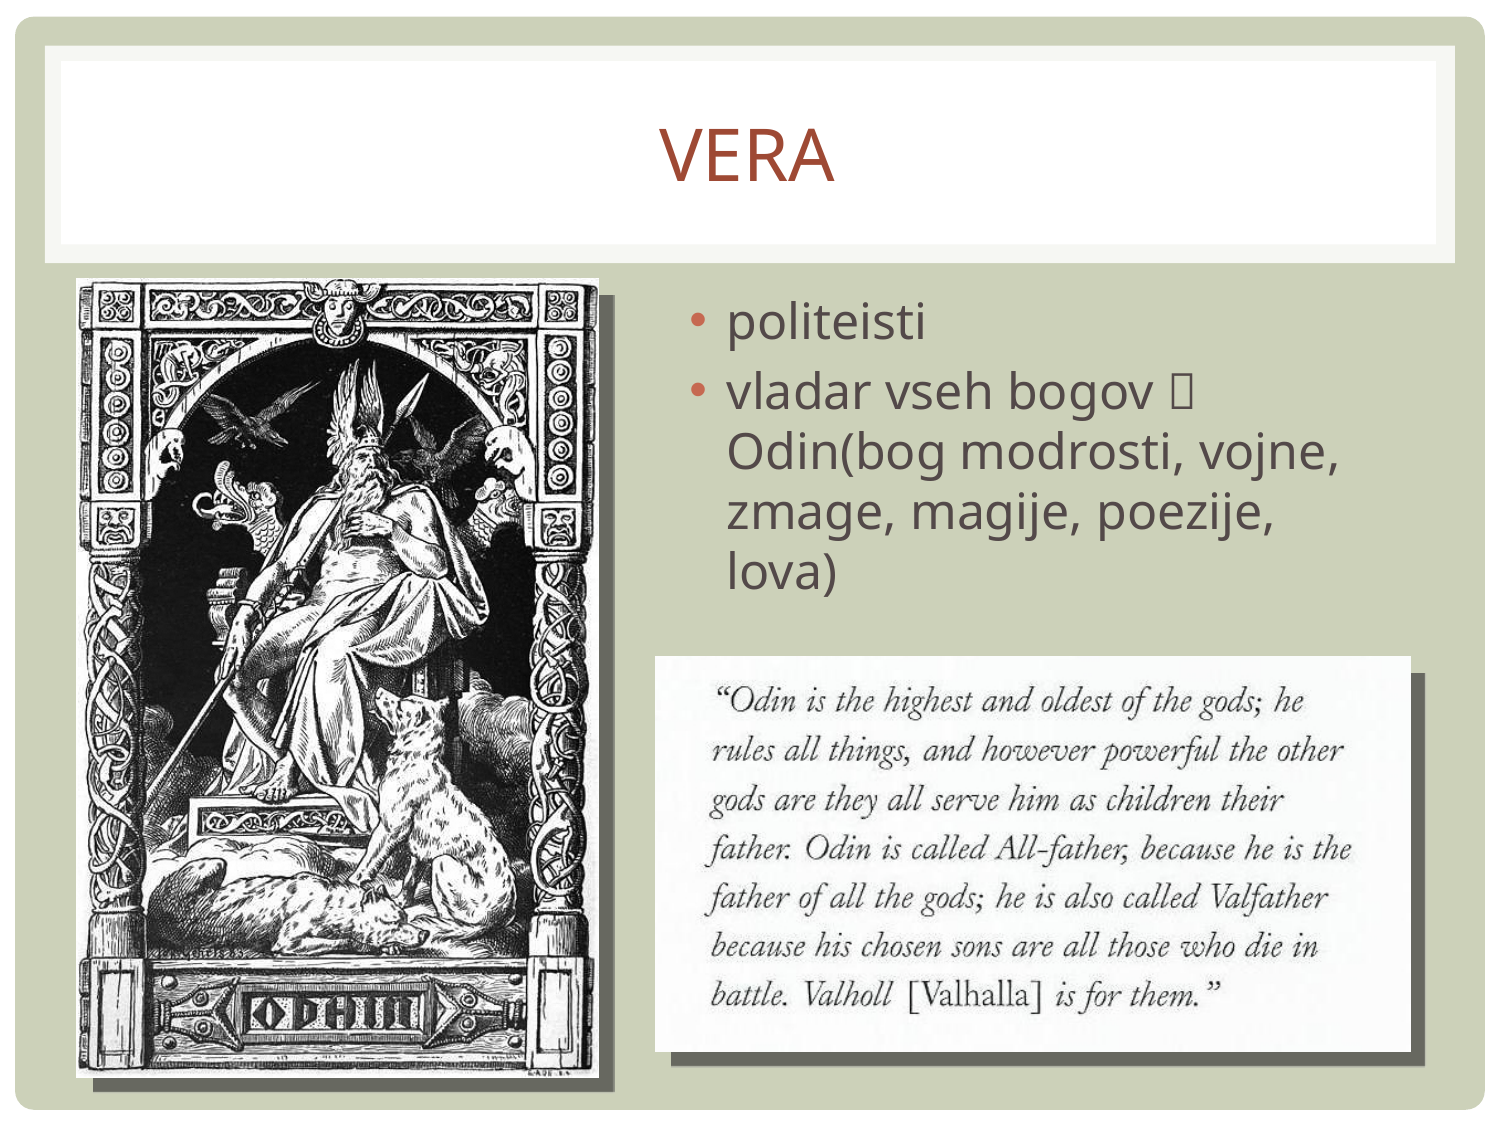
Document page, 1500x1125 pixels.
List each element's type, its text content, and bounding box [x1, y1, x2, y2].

picture [655, 656, 1411, 1052]
list politeisti vladar vseh bogov  Odin(bog modrosti, vojne, zmage, magije, poezije, lova) [655, 282, 1411, 656]
picture [76, 278, 599, 1078]
title Vera [69, 66, 1425, 238]
